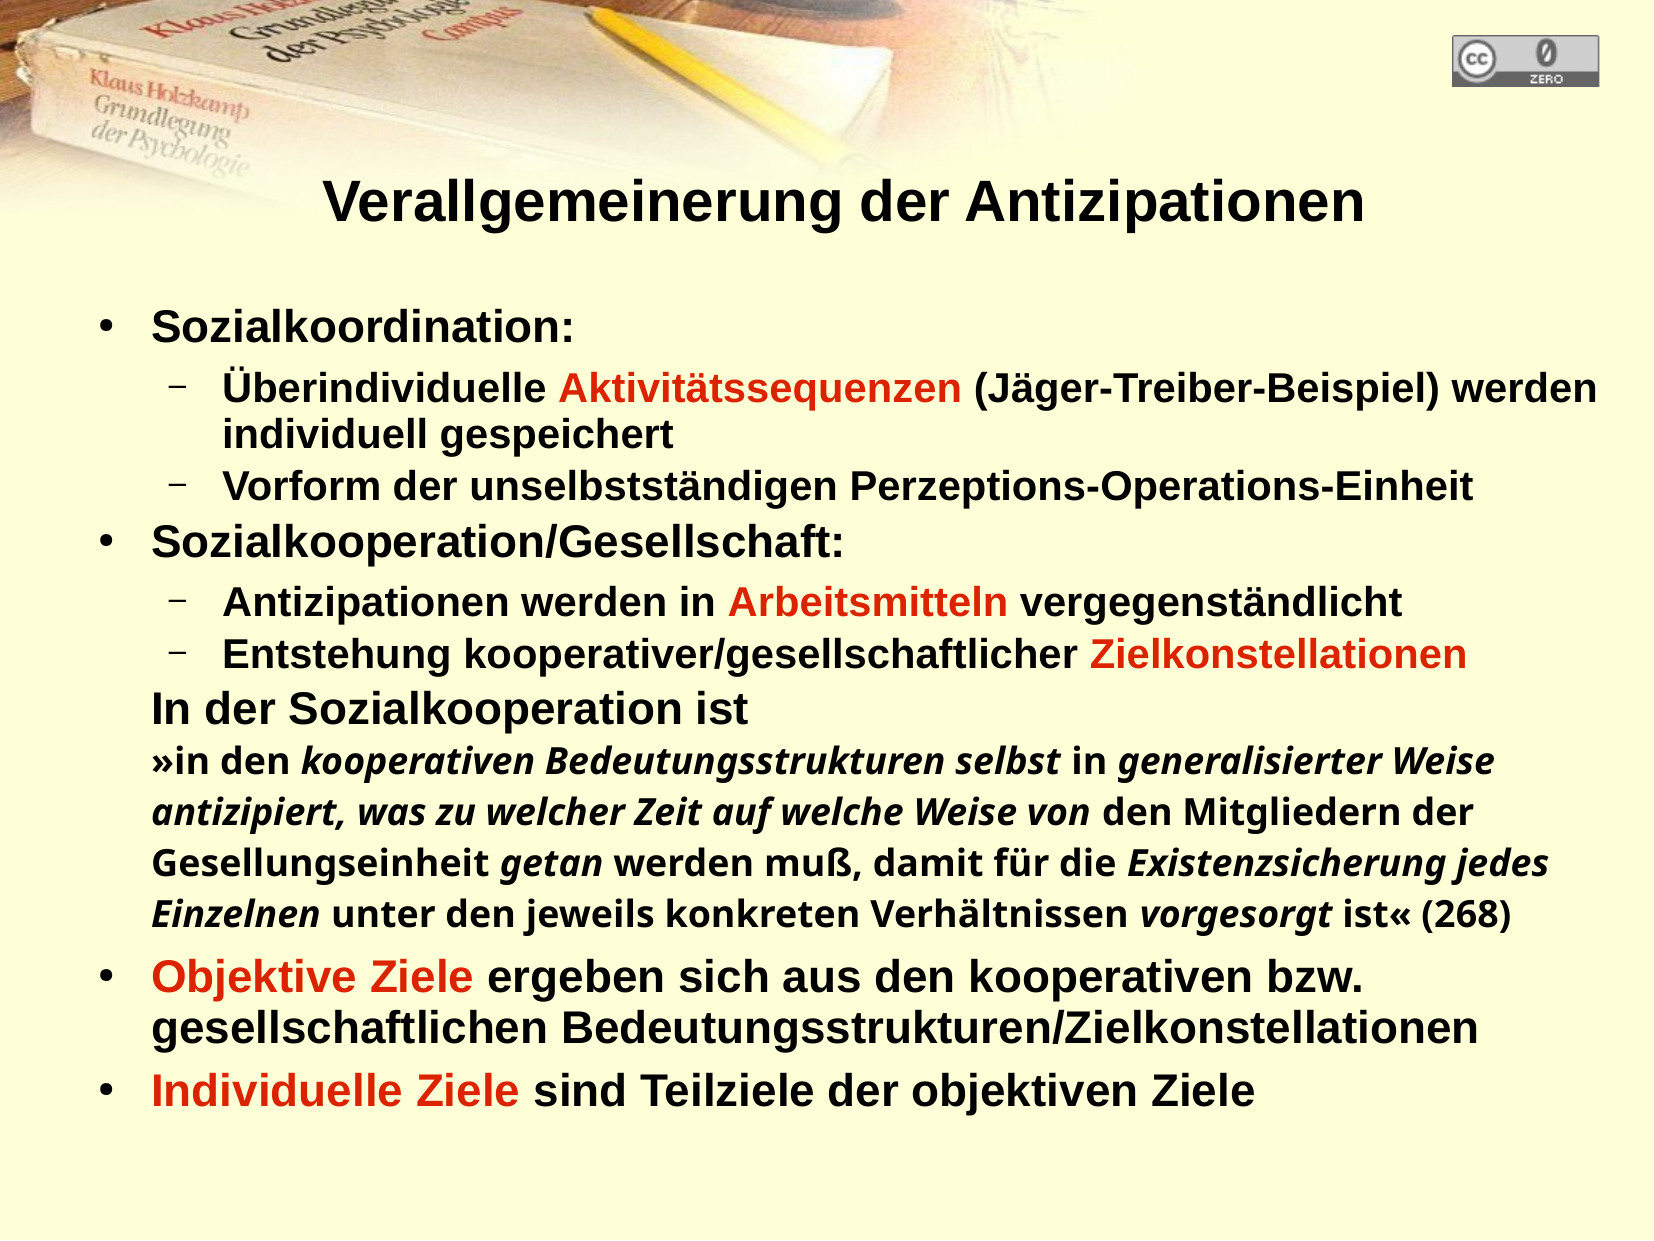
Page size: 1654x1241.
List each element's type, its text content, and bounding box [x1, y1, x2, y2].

picture [0, 0, 1156, 213]
title Verallgemeinerung der Antizipationen [82, 124, 1607, 278]
picture [1452, 35, 1600, 87]
list Sozialkoordination: Überindividuelle Aktivitätssequenzen (Jäger-Treiber-Beispiel) werden individuell gespeichert Vorform der unselbstständigen Perzeptions-Operations-Einheit Sozialkooperation/Gesellschaft: Antizipationen werden in Arbeitsmitteln vergegenständlicht Entstehung kooperativer/gesellschaftlicher Zielkonstellationen In der Sozialkooperation ist »in den kooperativen Bedeutungsstrukturen selbst in generalisierter Weise antizipiert, was zu welcher Zeit auf welche Weise von den Mitgliedern der Gesellungseinheit getan werden muß, damit für die Existenzsicherung jedes Einzelnen unter den jeweils konkreten Verhältnissen vorgesorgt ist« (268) Objektive Ziele ergeben sich aus den kooperativen bzw. gesellschaftlichen Bedeutungsstrukturen/Zielkonstellationen Individuelle Ziele sind Teilziele der objektiven Ziele [80, 301, 1607, 1217]
